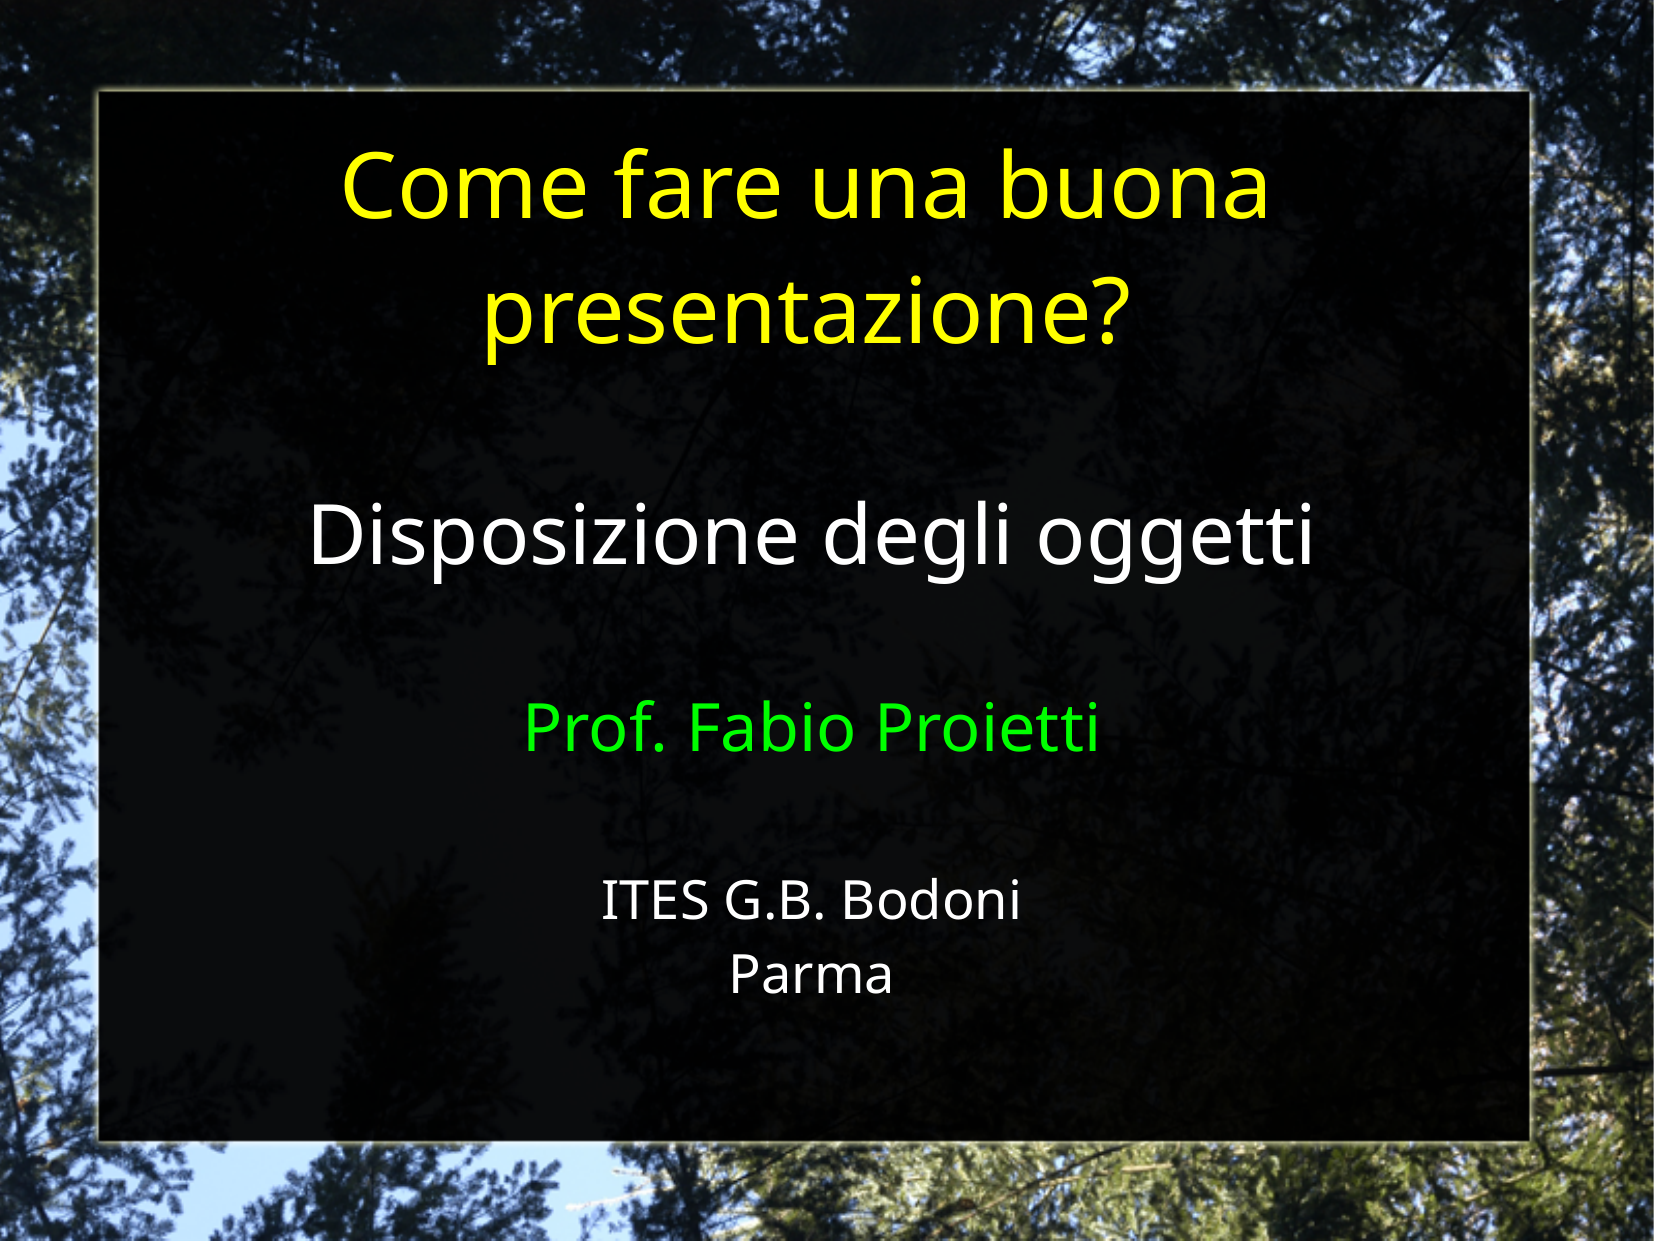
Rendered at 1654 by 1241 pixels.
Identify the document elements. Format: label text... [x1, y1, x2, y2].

picture [0, 0, 1654, 1241]
title Come fare una buona presentazione? [83, 139, 1531, 354]
subtitle Disposizione degli oggetti Prof. Fabio Proietti ITES G.B. Bodoni Parma [88, 428, 1536, 1148]
